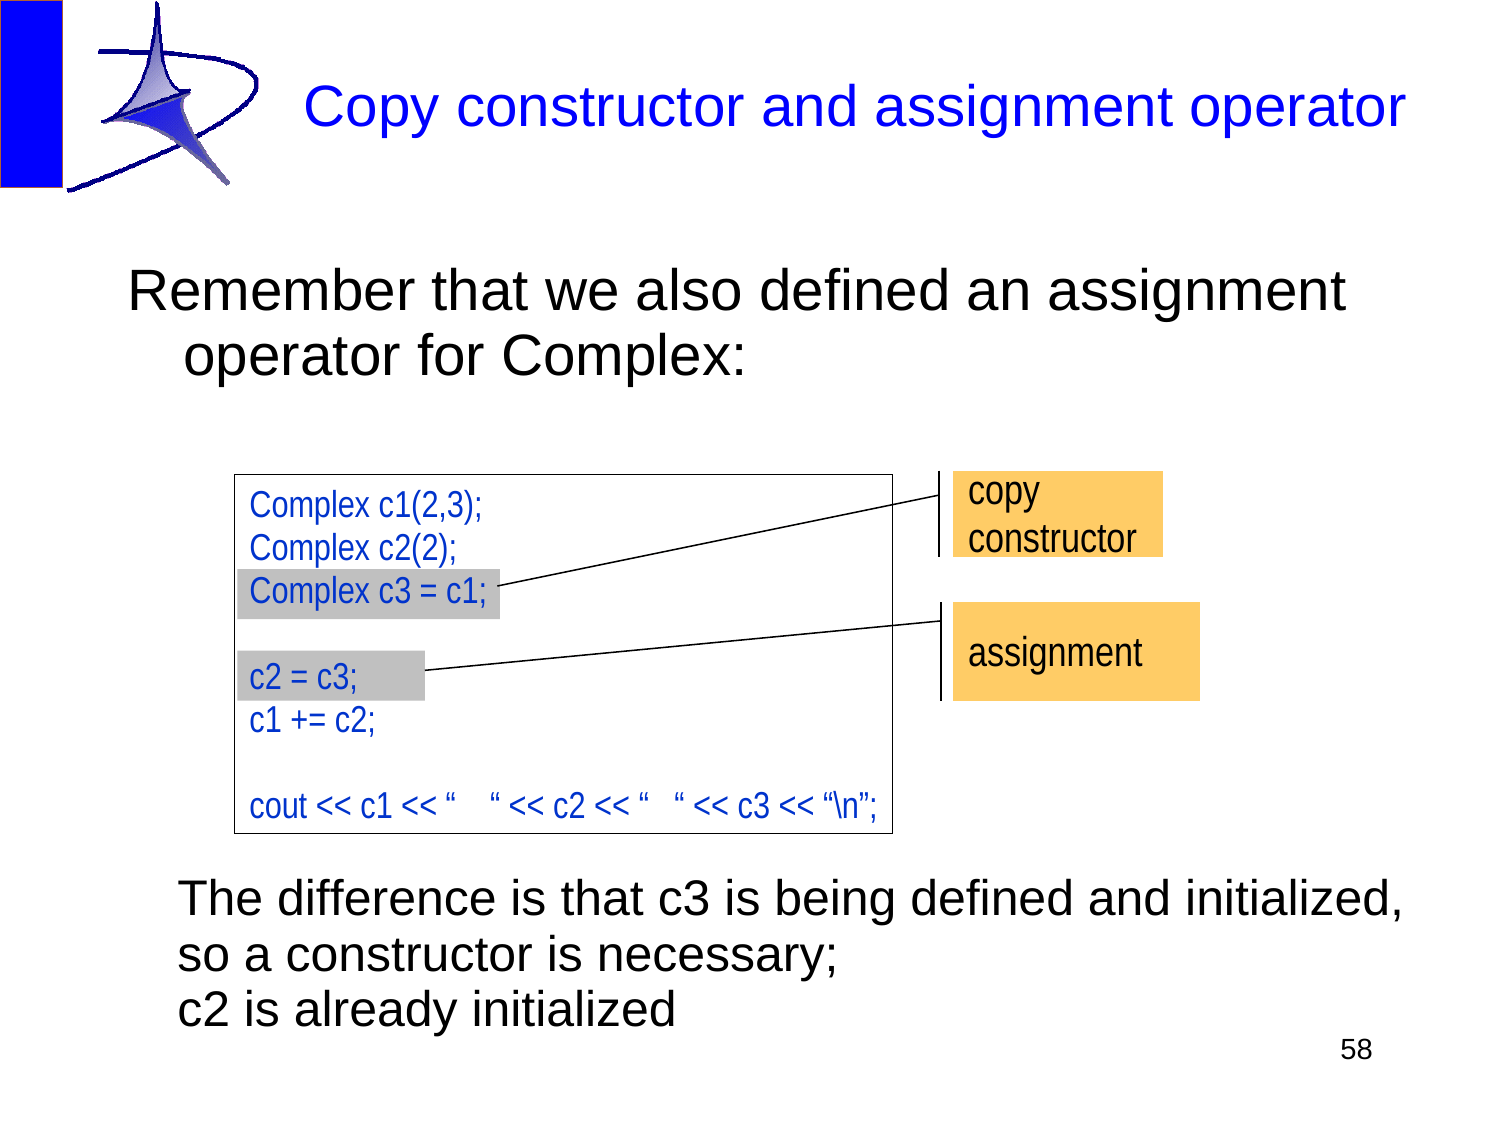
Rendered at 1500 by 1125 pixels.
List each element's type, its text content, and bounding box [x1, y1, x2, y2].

title Copy constructor and assignment operator [262, 24, 1450, 188]
text_box copy constructor [953, 471, 1163, 557]
text_box Complex c1(2,3); Complex c2(2); Complex c3 = c1; c2 = c3; c1 += c2; cout << c1 << “ “ << c2 << “ “ << c3 << “\n”; [234, 474, 893, 834]
text_box The difference is that c3 is being defined and initialized, so a constructor is necessary; c2 is already initialized [162, 862, 1438, 1026]
picture [62, 0, 263, 197]
list Remember that we also defined an assignment operator for Complex: [112, 249, 1450, 431]
text_box assignment [953, 602, 1200, 701]
